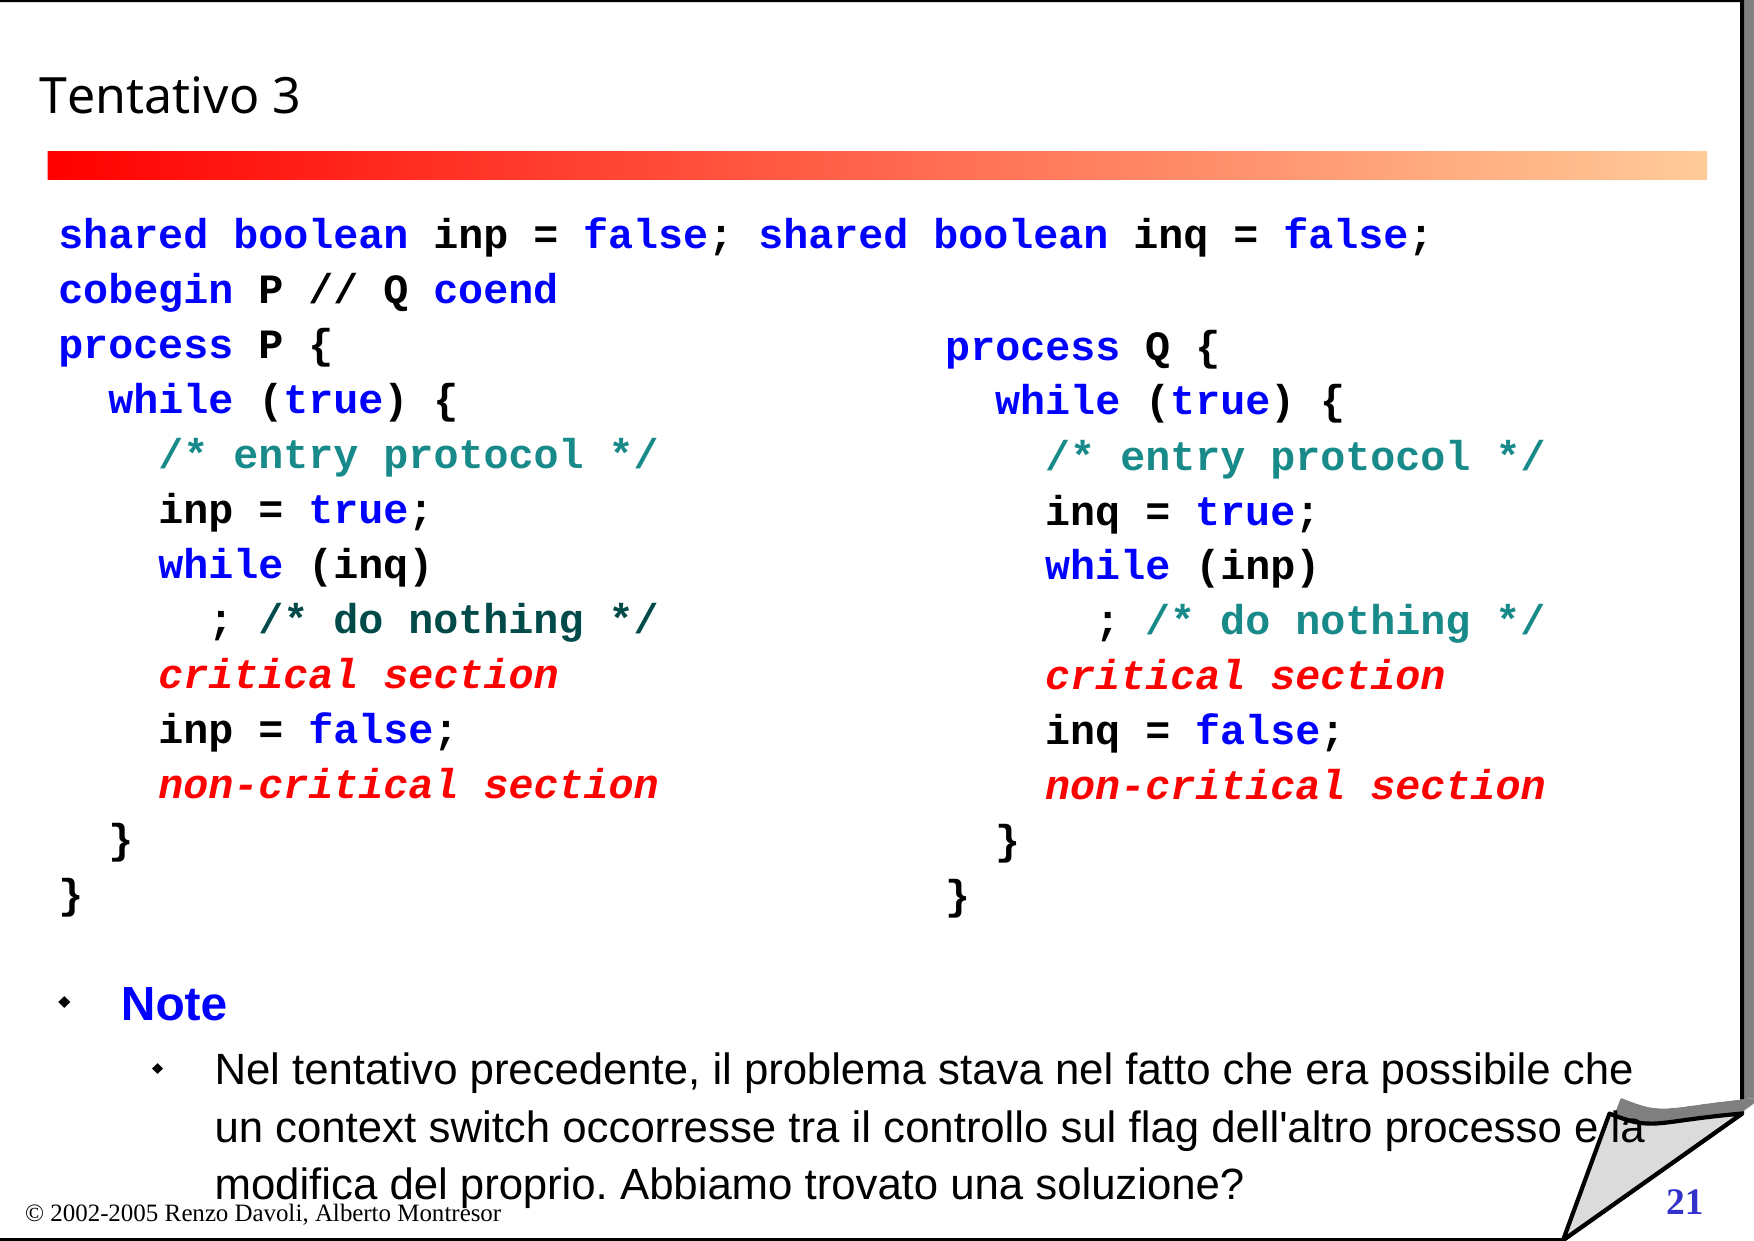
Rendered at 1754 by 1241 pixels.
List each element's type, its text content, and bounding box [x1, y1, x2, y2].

list shared boolean inp = false; shared boolean inq = false; cobegin P // Q coend process P { while (true) { /* entry protocol */ inp = true; while (inq) ; /* do nothing */ critical section inp = false; non-critical section } } Note Nel tentativo precedente, il problema stava nel fatto che era possibile che un context switch occorresse tra il controllo sul flag dell'altro processo e la modifica del proprio. Abbiamo trovato una soluzione? [58, 206, 1696, 1241]
title Tentativo 3 [39, 49, 1713, 144]
text_box process Q { while (true) { /* entry protocol */ inq = true; while (inp) ; /* do nothing */ critical section inq = false; non-critical section } } [851, 207, 1754, 922]
